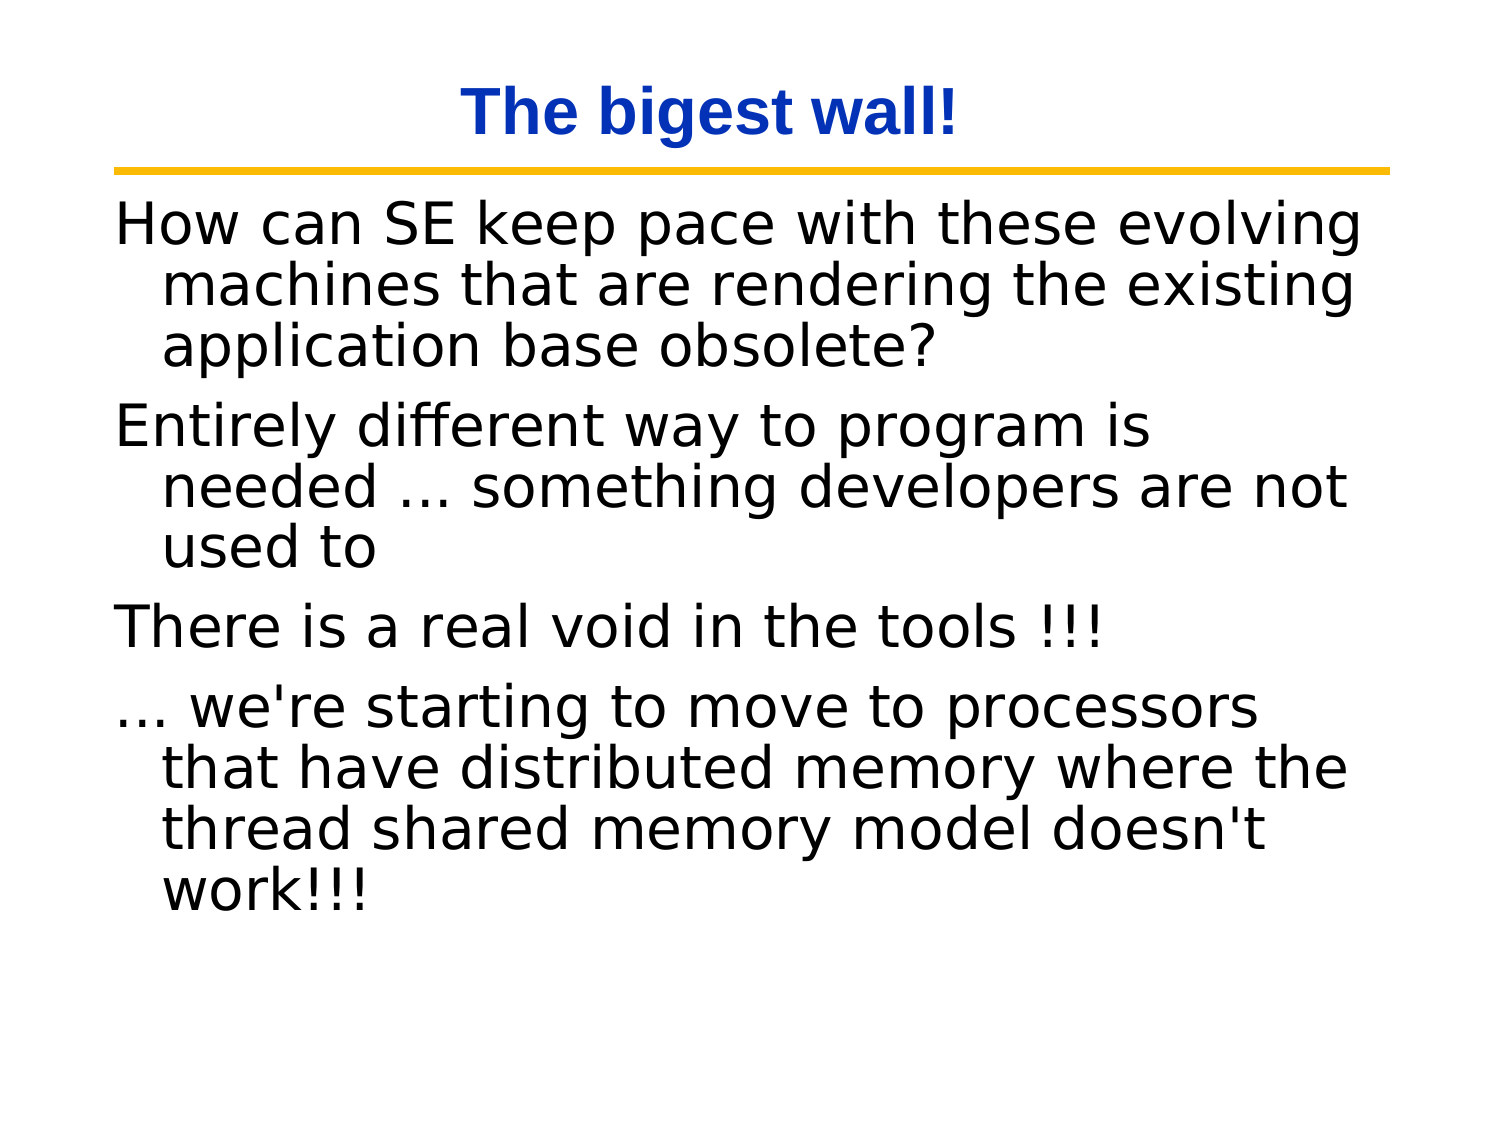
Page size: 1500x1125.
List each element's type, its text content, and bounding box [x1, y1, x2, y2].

list How can SE keep pace with these evolving machines that are rendering the existing application base obsolete? Entirely different way to program is needed ... something developers are not used to There is a real void in the tools !!! ... we're starting to move to processors that have distributed memory where the thread shared memory model doesn't work!!! [114, 195, 1375, 990]
title The bigest wall! [112, 54, 1309, 176]
